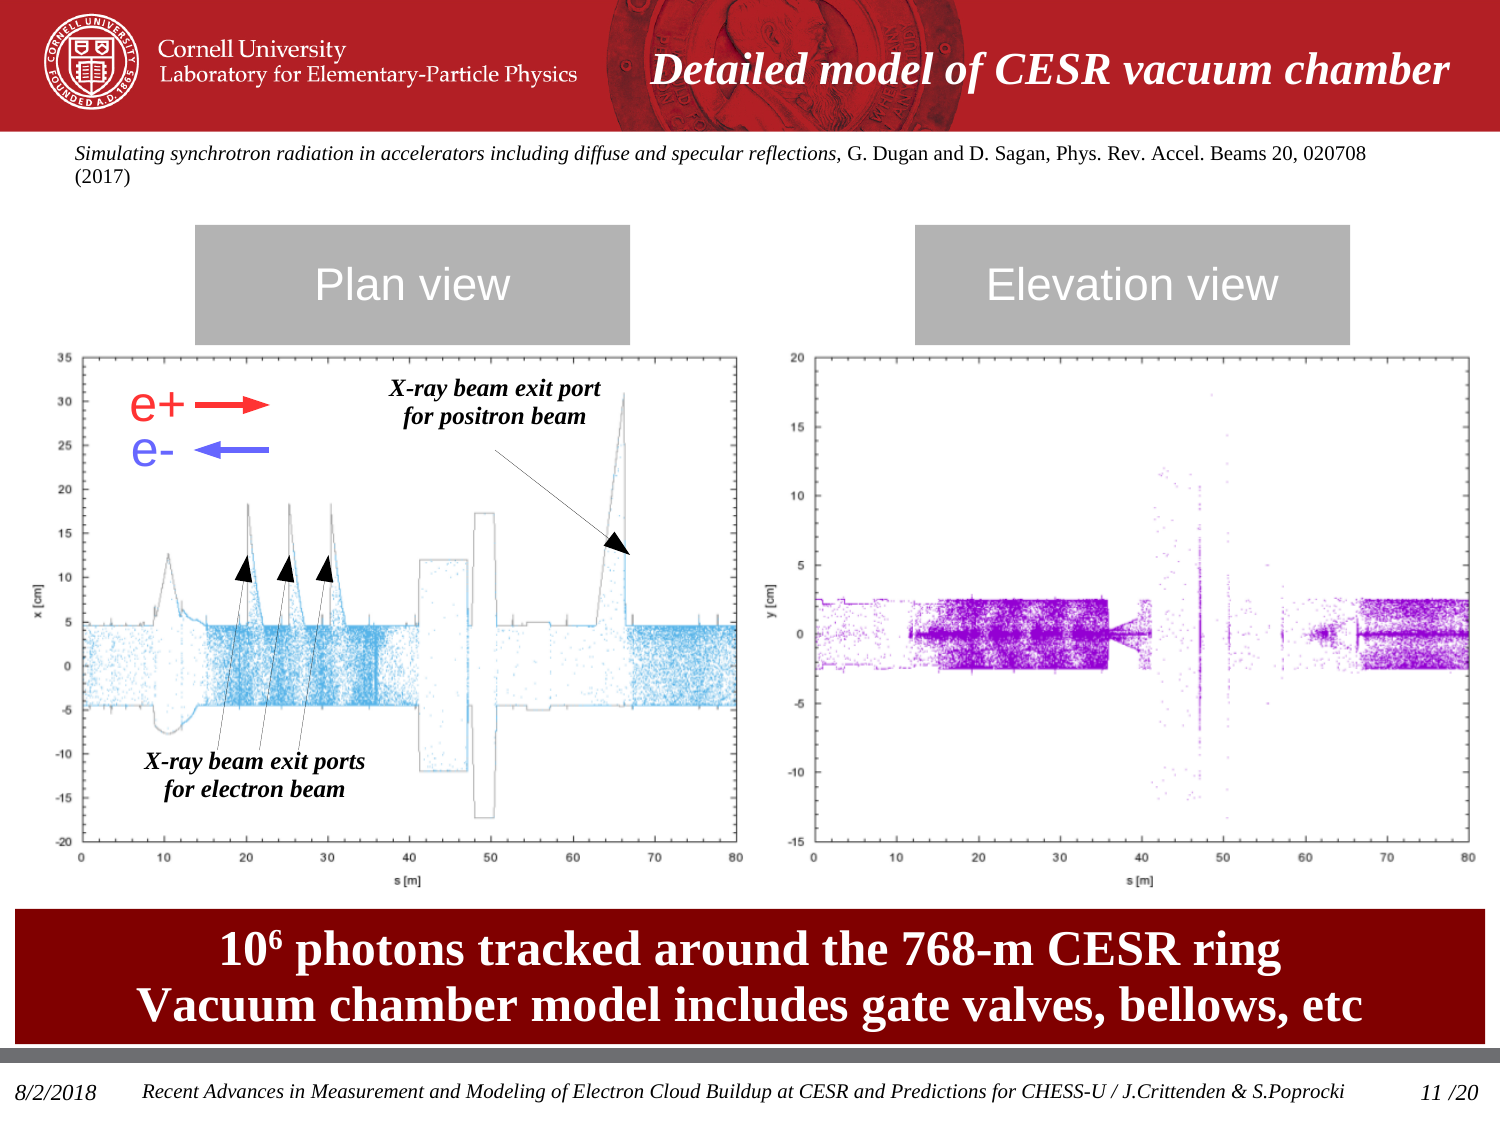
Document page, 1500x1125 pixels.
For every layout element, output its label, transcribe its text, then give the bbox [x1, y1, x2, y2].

title Detailed model of CESR vacuum chamber [600, 0, 1500, 144]
text_box Elevation view [915, 224, 1351, 346]
text_box Plan view [195, 224, 631, 346]
text_box e+ [114, 369, 220, 445]
picture [0, 0, 600, 132]
text_box e- [116, 414, 222, 490]
text_box Simulating synchrotron radiation in accelerators including diffuse and specular reflections, G. Dugan and D. Sagan, Phys. Rev. Accel. Beams 20, 020708 (2017) [60, 135, 1441, 180]
text_box X-ray beam exit port for positron beam [345, 367, 646, 438]
text_box X-ray beam exit ports for electron beam [105, 739, 406, 811]
text_box 106 photons tracked around the 768-m CESR ring Vacuum chamber model includes gate valves, bellows, etc [15, 908, 1486, 1045]
picture [15, 344, 1486, 893]
